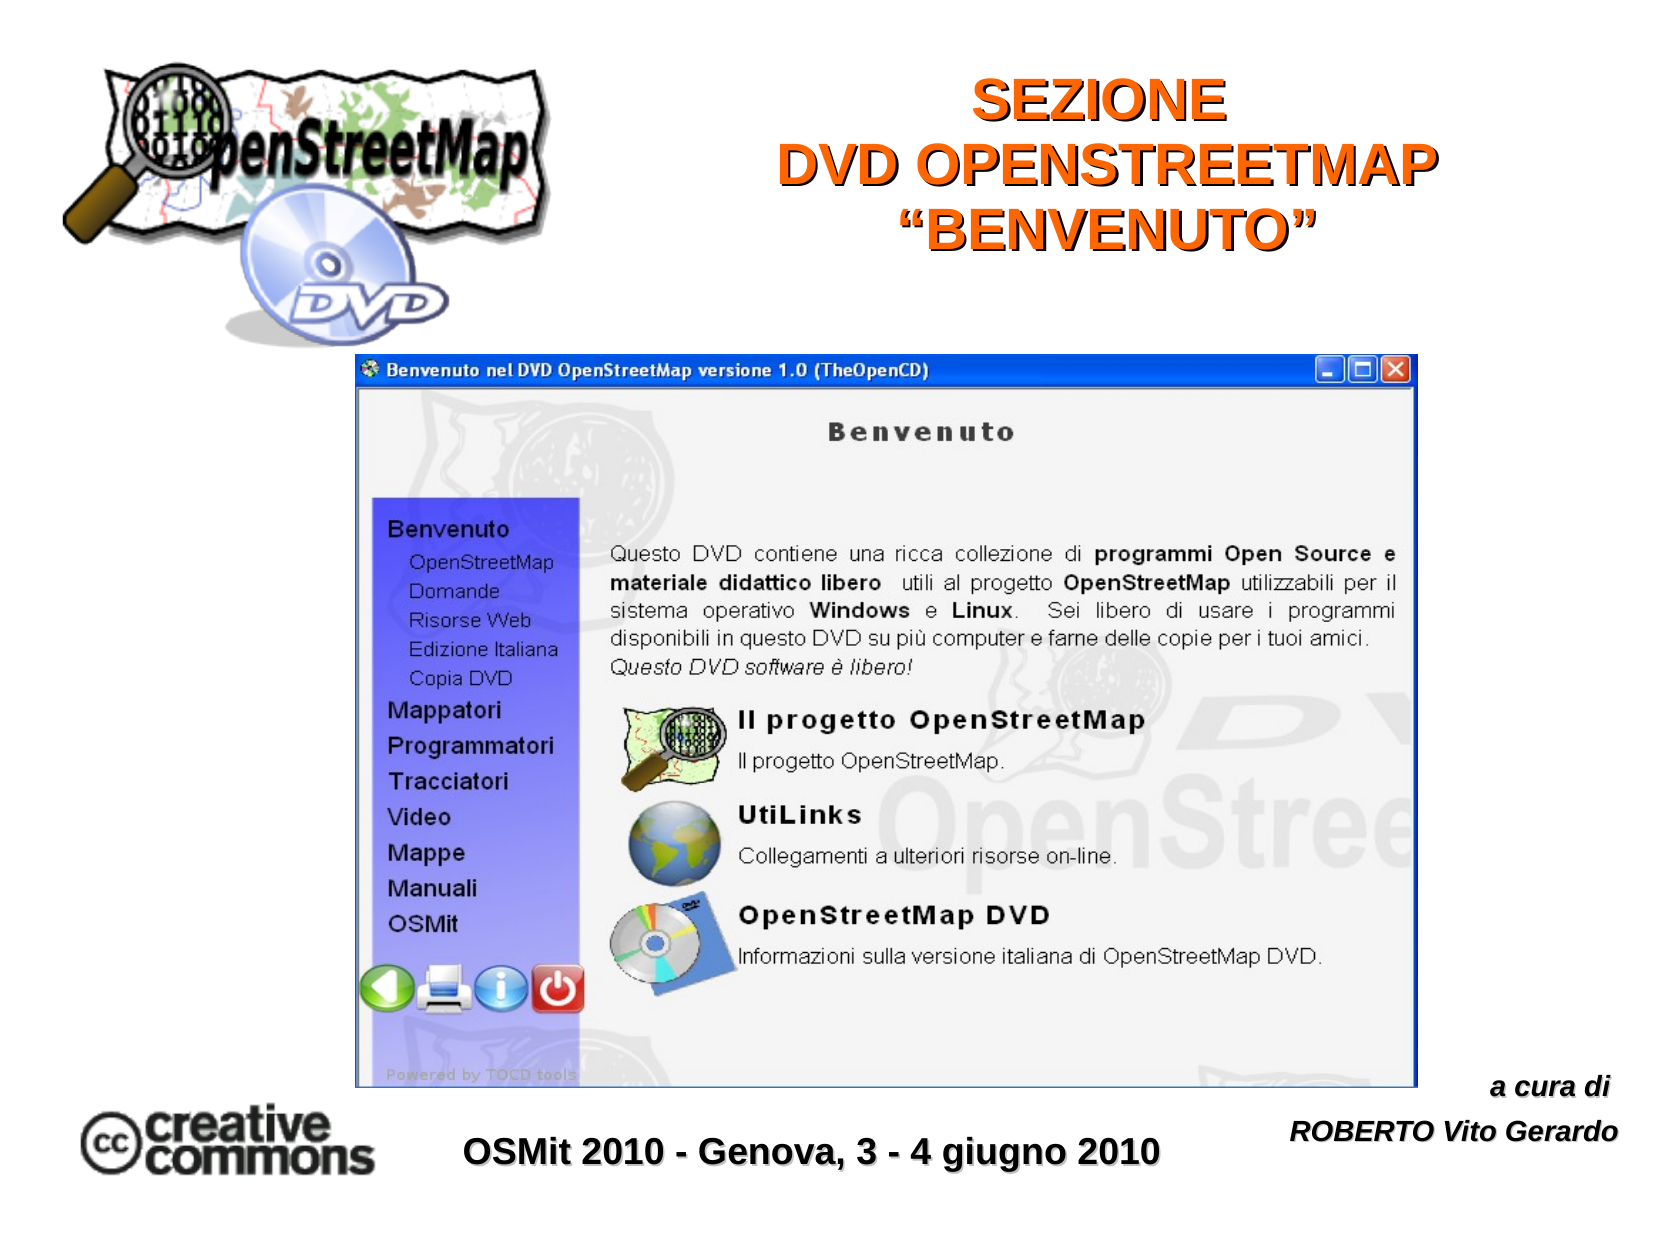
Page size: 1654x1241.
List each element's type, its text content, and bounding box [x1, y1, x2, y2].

picture [355, 354, 1418, 1088]
text_box [88, 324, 1595, 975]
text_box SEZIONE DVD OPENSTREETMAP “BENVENUTO” [561, 59, 1654, 355]
picture [79, 1099, 384, 1182]
text_box OSMit 2010 - Genova, 3 - 4 giugno 2010 [354, 1123, 1122, 1182]
picture [59, 58, 591, 355]
text_box a cura di ROBERTO Vito Gerardo [1122, 1062, 1634, 1184]
